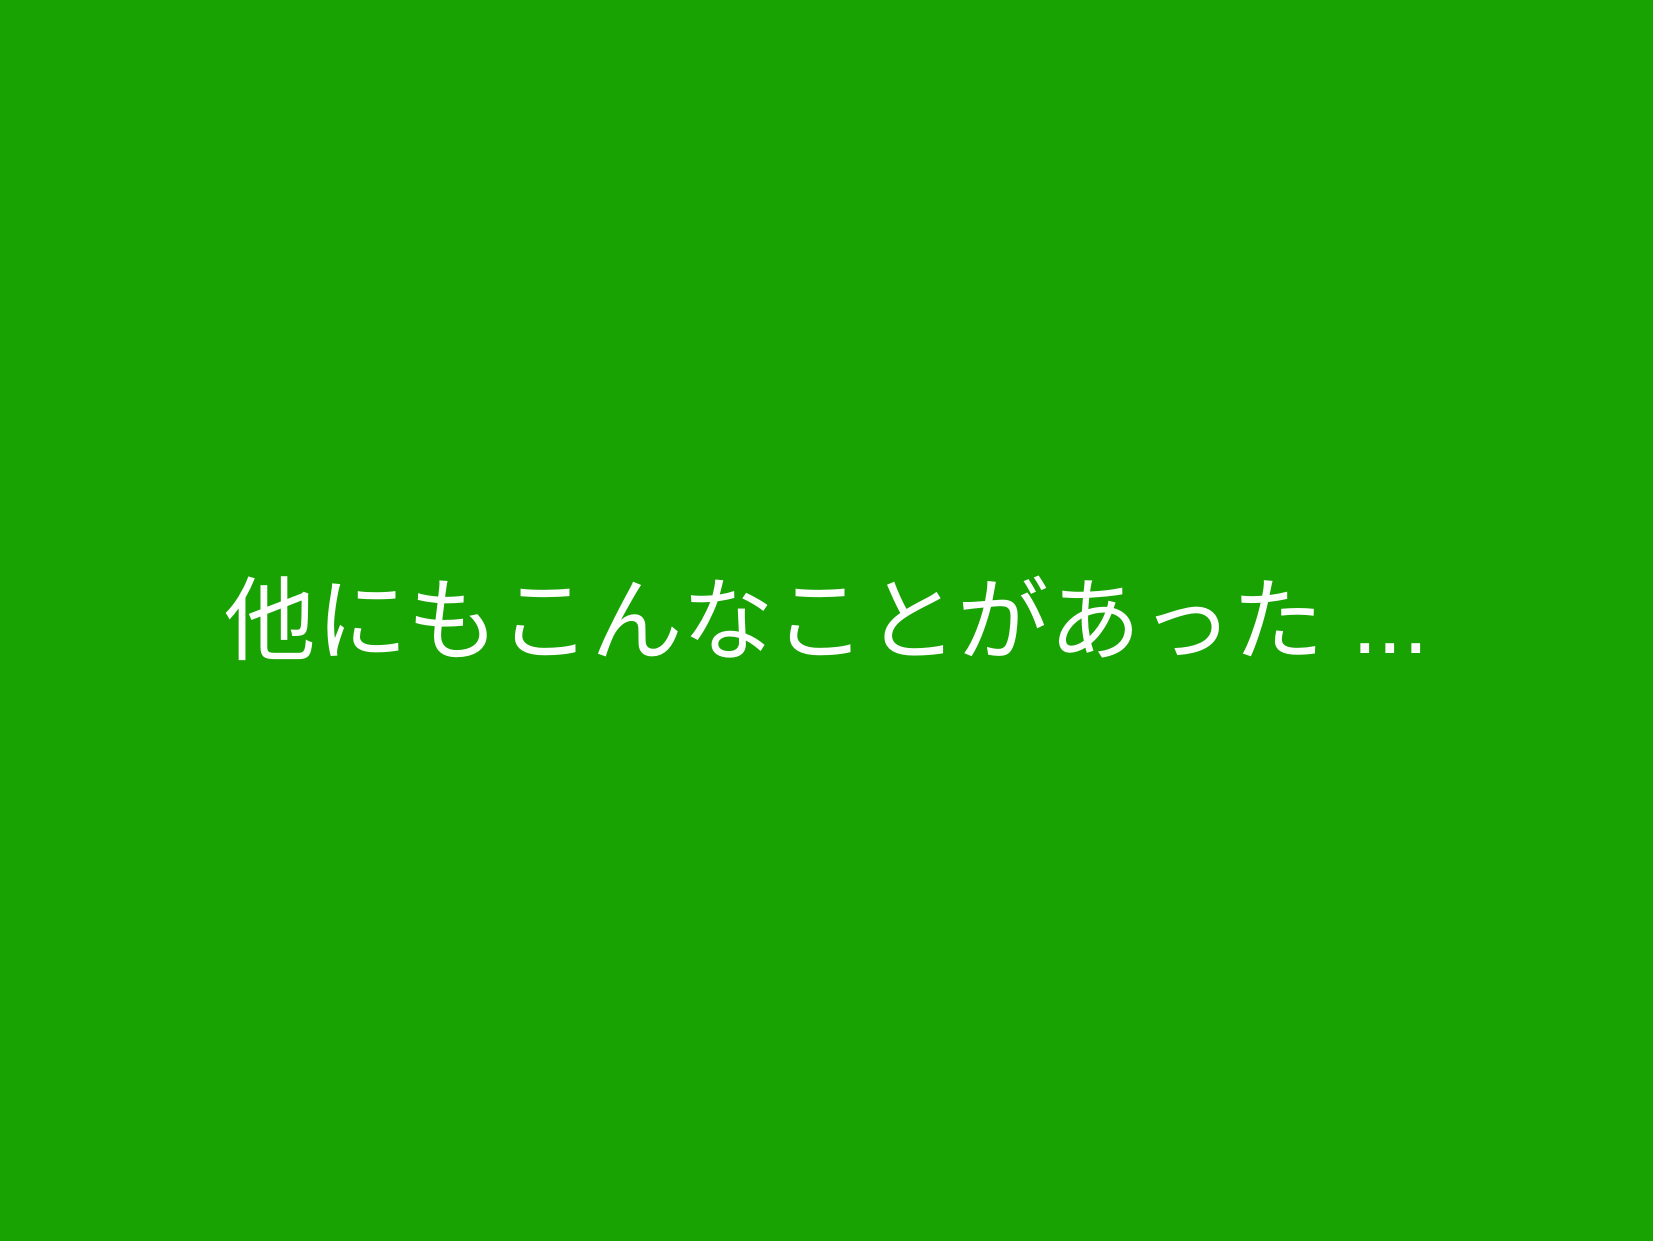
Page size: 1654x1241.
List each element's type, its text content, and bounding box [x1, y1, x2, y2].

title 他にもこんなことがあった... [82, 510, 1571, 718]
